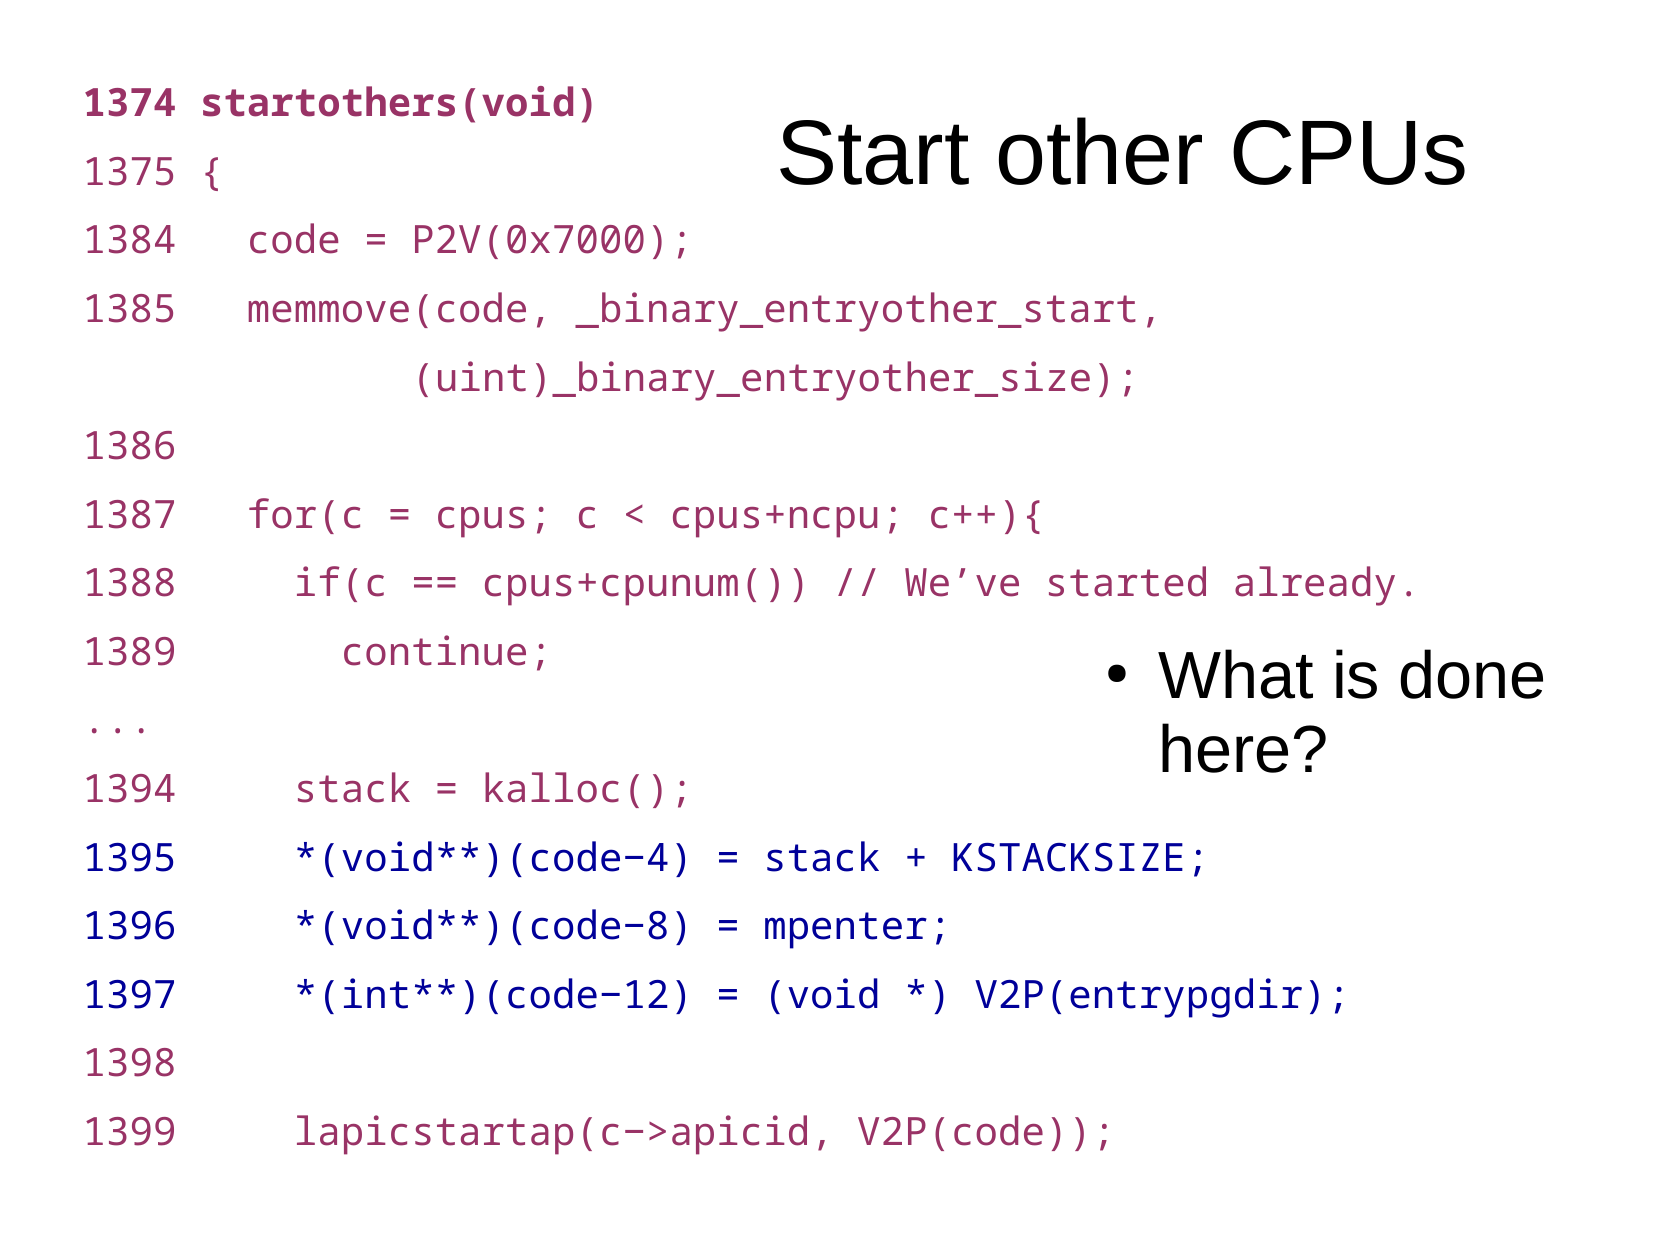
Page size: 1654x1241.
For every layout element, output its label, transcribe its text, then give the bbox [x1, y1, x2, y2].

list What is done here? [1087, 637, 1613, 938]
list 1374 startothers(void) 1375 { 1384 code = P2V(0x7000); 1385 memmove(code, _binary_entryother_start, (uint)_binary_entryother_size); 1386 1387 for(c = cpus; c < cpus+ncpu; c++){ 1388 if(c == cpus+cpunum()) // We’ve started already. 1389 continue; ... 1394 stack = kalloc(); 1395 *(void**)(code−4) = stack + KSTACKSIZE; 1396 *(void**)(code−8) = mpenter; 1397 *(int**)(code−12) = (void *) V2P(entrypgdir); 1398 1399 lapicstartap(c−>apicid, V2P(code)); [82, 75, 1571, 1163]
title Start other CPUs [675, 49, 1571, 257]
